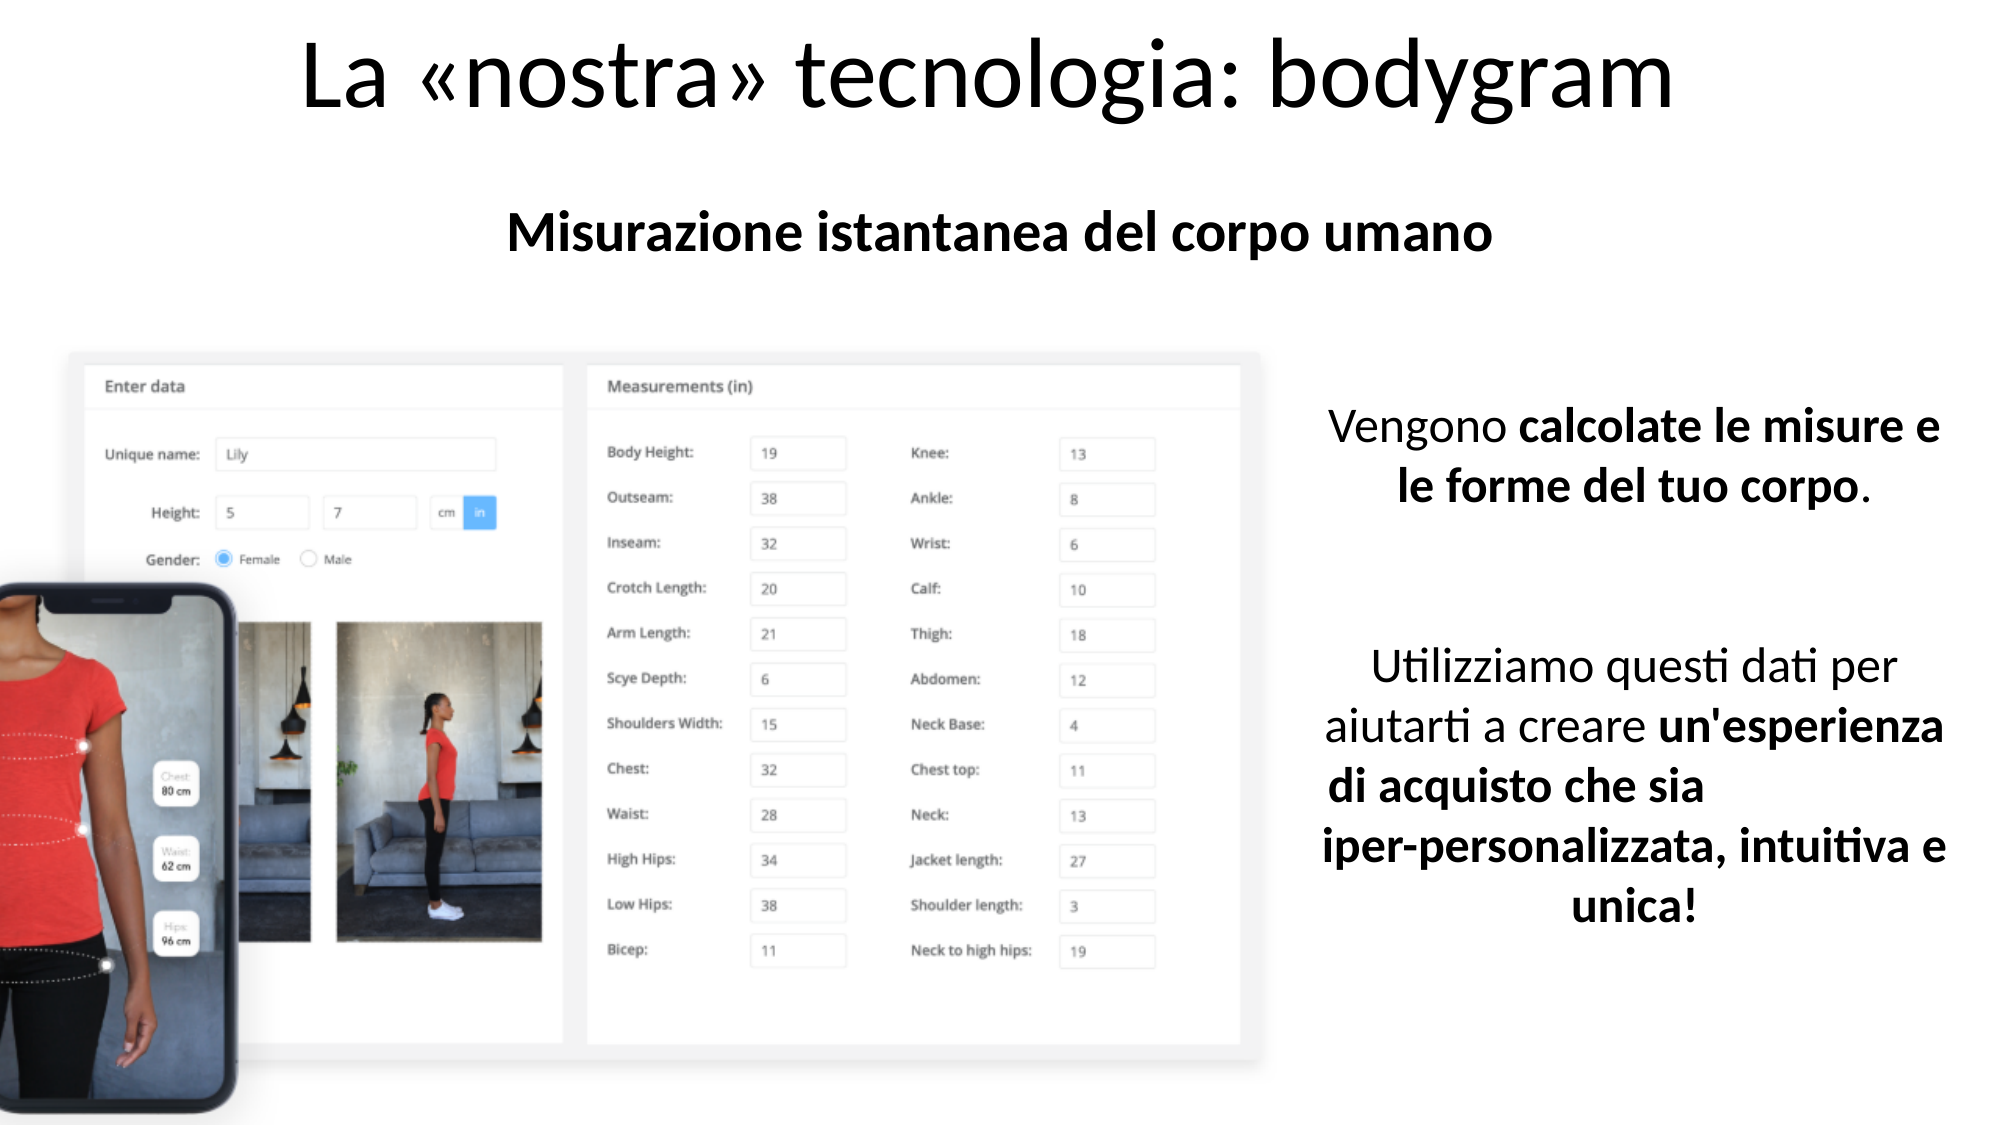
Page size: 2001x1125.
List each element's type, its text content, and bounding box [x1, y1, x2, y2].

text_box Vengono calcolate le misure e le forme del tuo corpo. Utilizziamo questi dati per aiutarti a creare un'esperienza di acquisto che sia iper-personalizzata, intuitiva e unica! [1289, 384, 1981, 1045]
text_box La «nostra» tecnologia: bodygram [0, 0, 2000, 135]
picture [0, 345, 1289, 1125]
text_box Misurazione istantanea del corpo umano [491, 185, 1509, 271]
